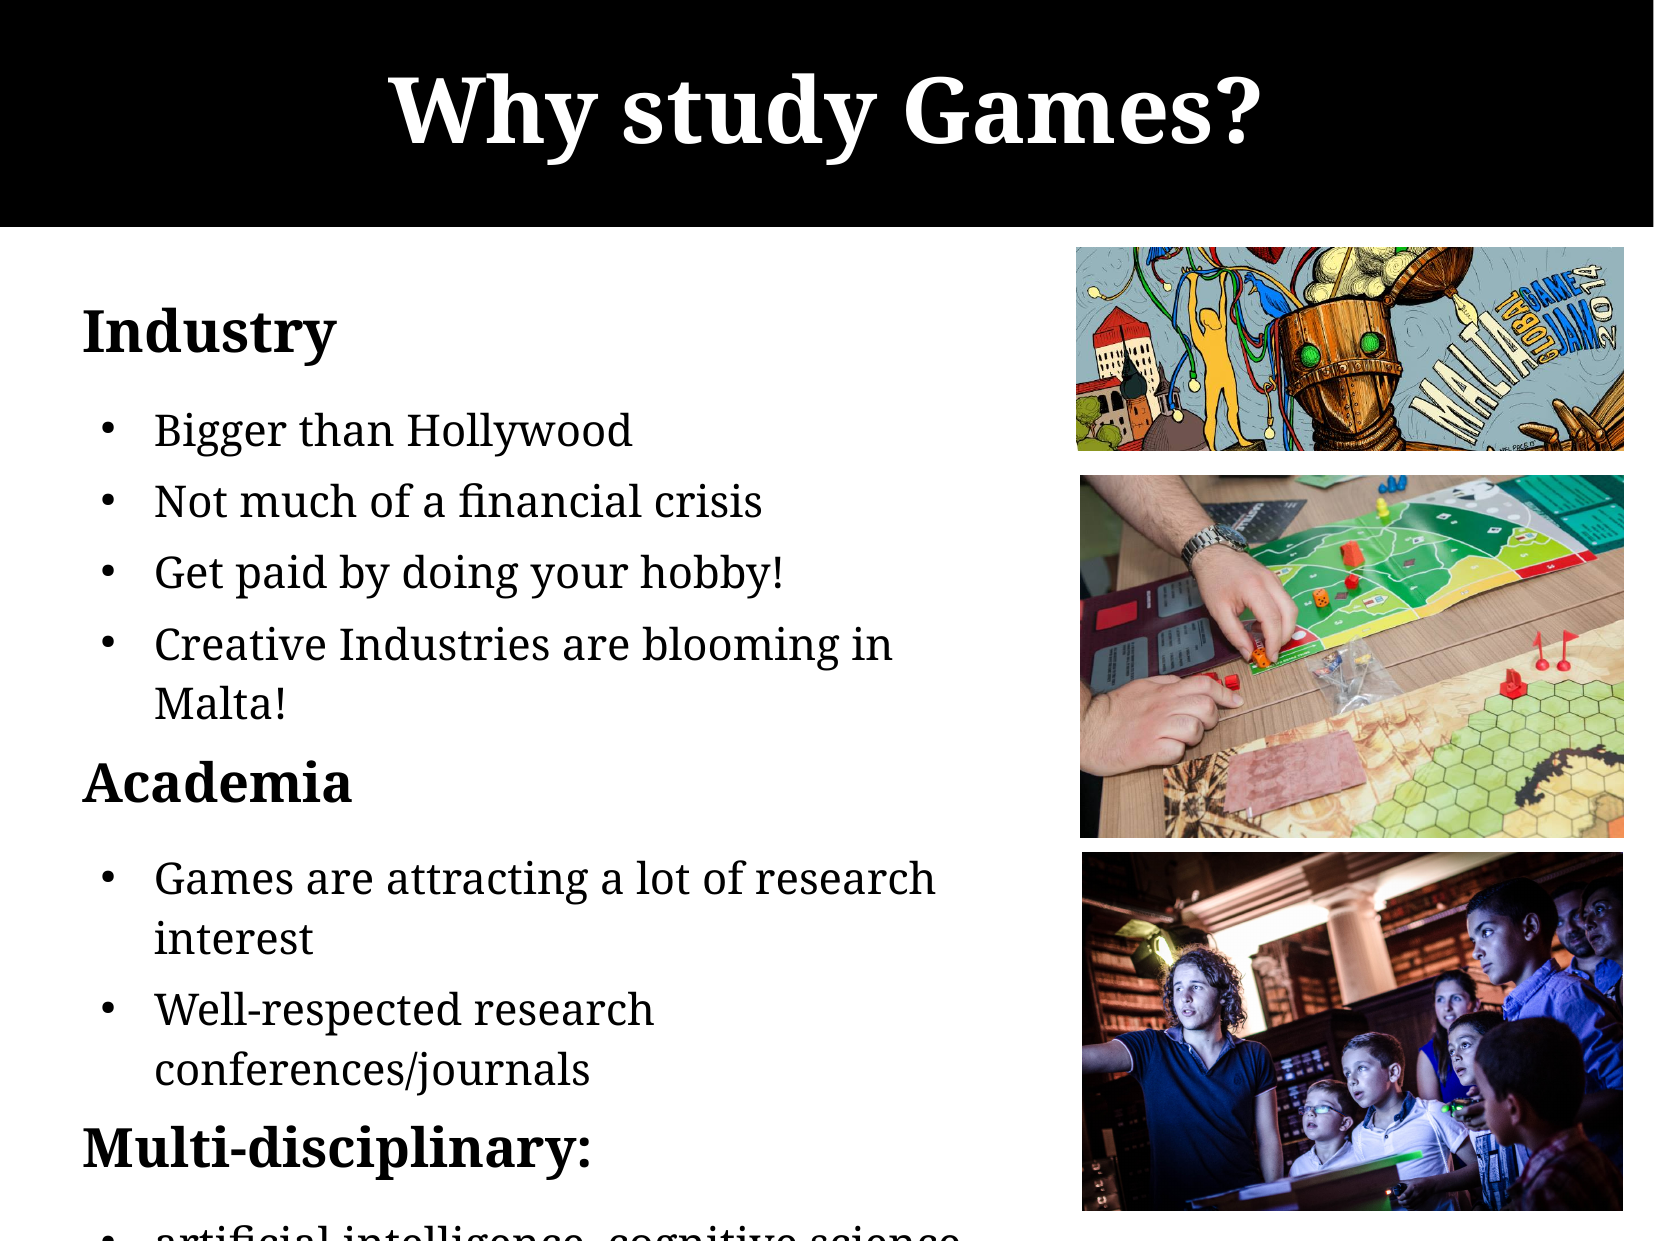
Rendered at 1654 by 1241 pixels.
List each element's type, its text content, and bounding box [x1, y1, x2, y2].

title Why study Games? [0, 0, 1654, 227]
picture [1080, 475, 1624, 838]
picture [1082, 852, 1623, 1211]
list Industry Bigger than Hollywood Not much of a financial crisis Get paid by doing your hobby! Creative Industries are blooming in Malta! Academia Games are attracting a lot of research interest Well-respected research conferences/journals Multi-disciplinary: artificial intelligence, cognitive science, graphics, human-computer interaction... Studying games is not only about games! [82, 290, 1040, 1217]
picture [1076, 247, 1624, 451]
